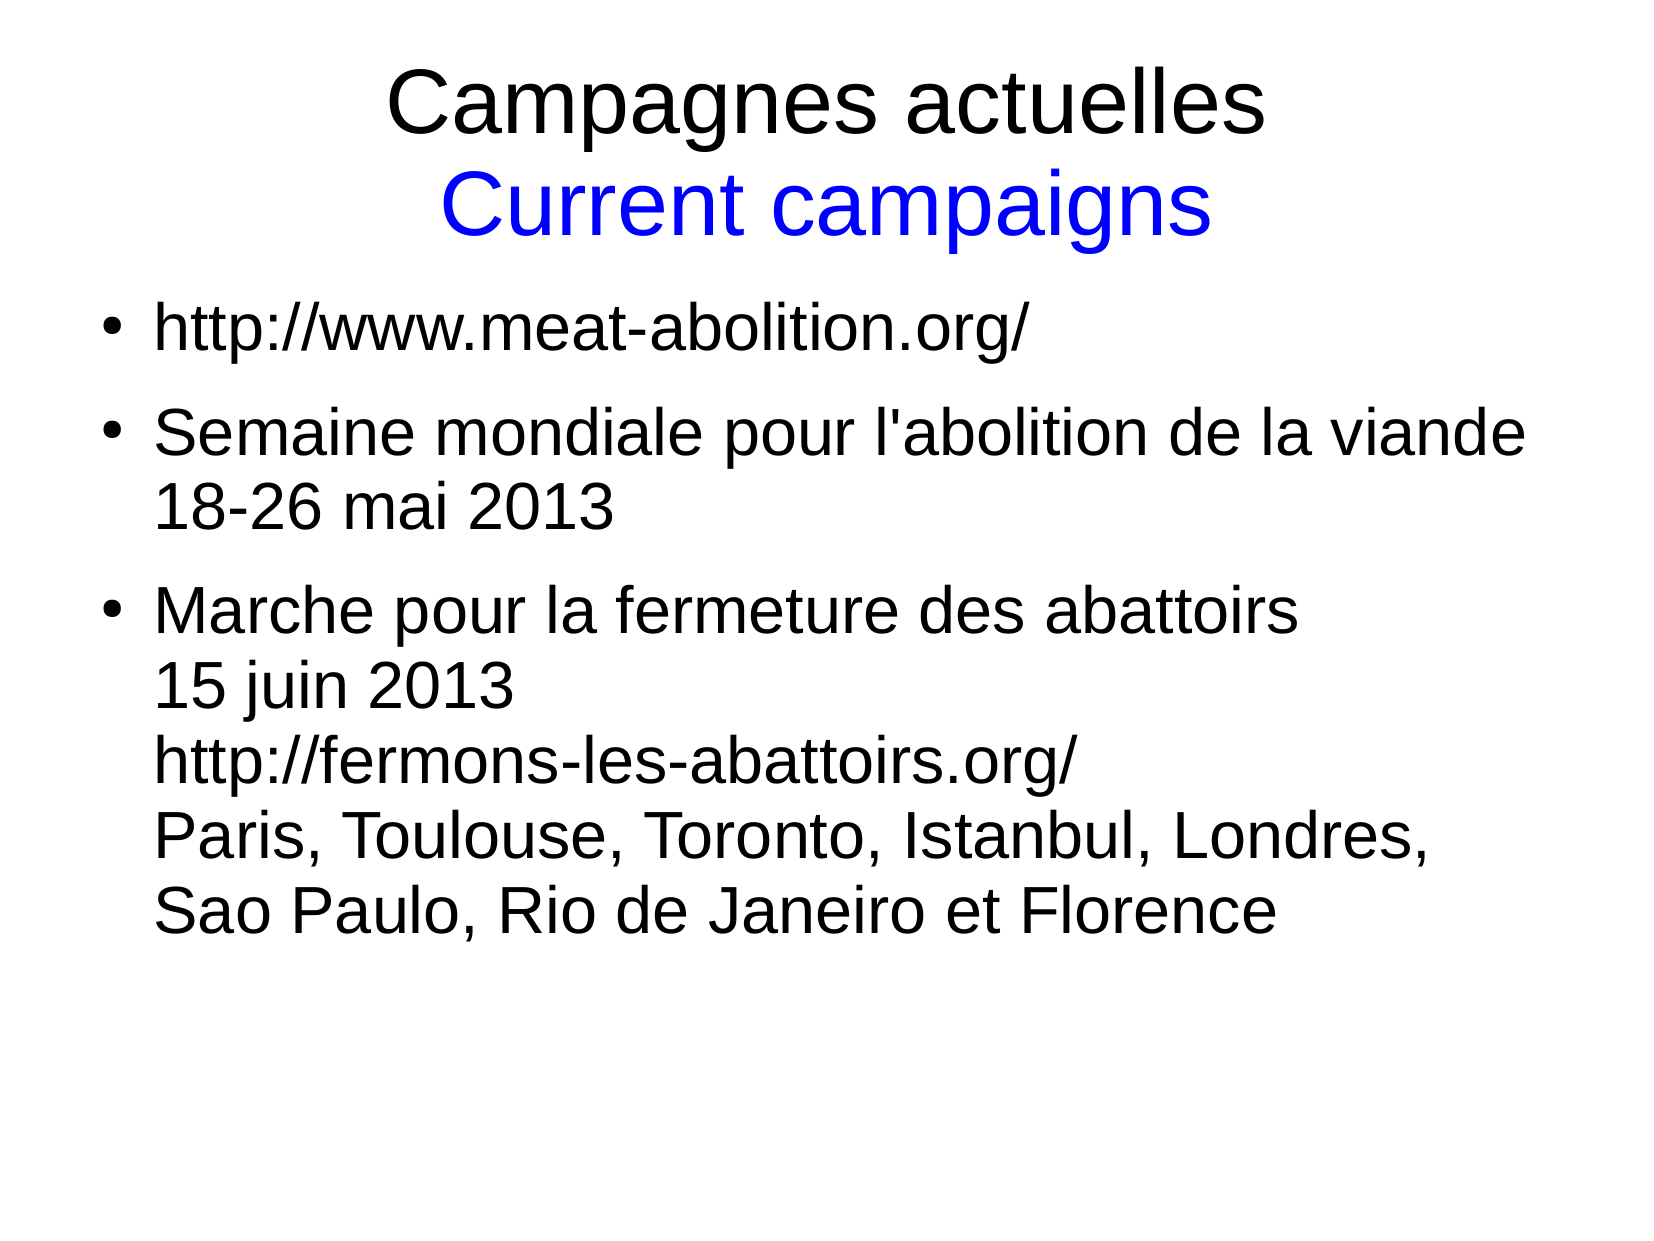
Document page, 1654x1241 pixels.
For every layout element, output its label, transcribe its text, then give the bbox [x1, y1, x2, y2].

title Campagnes actuelles Current campaigns [82, 49, 1571, 257]
list http://www.meat-abolition.org/ Semaine mondiale pour l'abolition de la viande 18-26 mai 2013 Marche pour la fermeture des abattoirs 15 juin 2013 http://fermons-les-abattoirs.org/ Paris, Toulouse, Toronto, Istanbul, Londres, Sao Paulo, Rio de Janeiro et Florence [82, 290, 1538, 1171]
